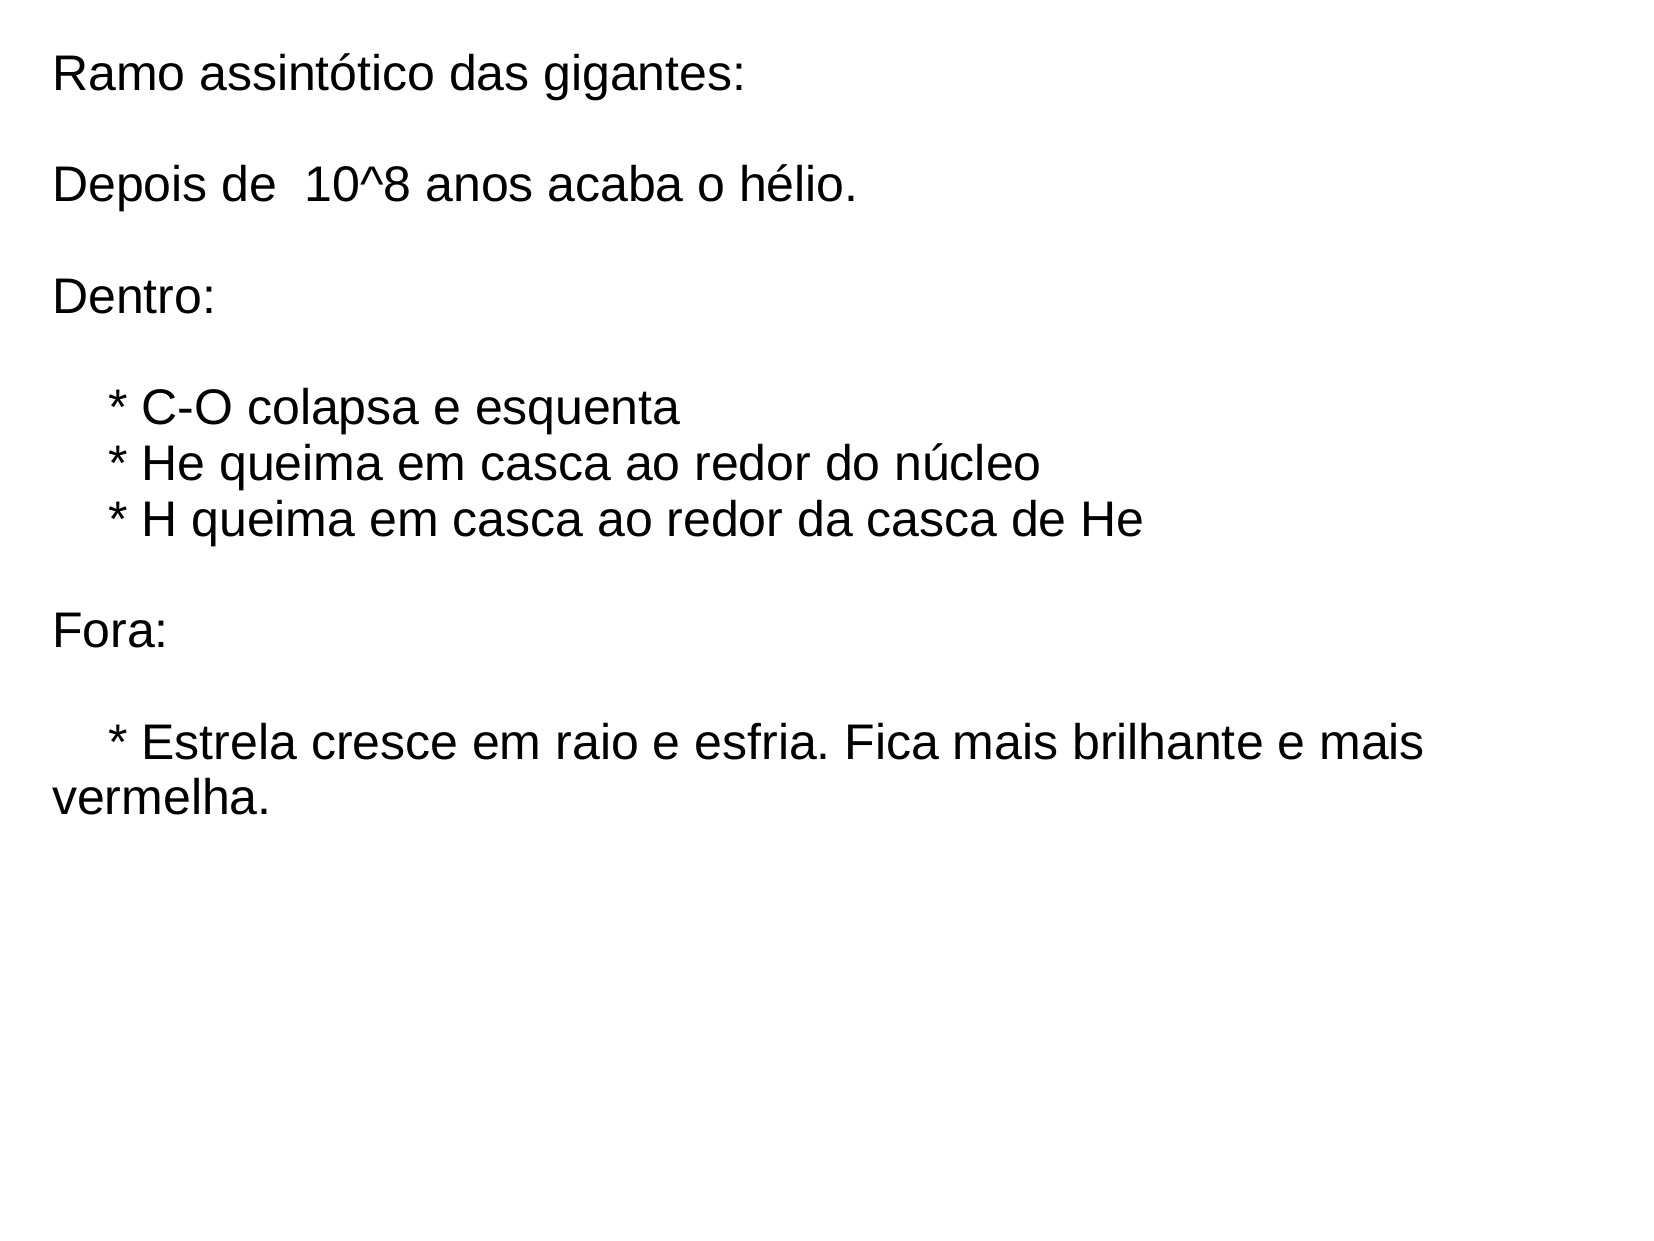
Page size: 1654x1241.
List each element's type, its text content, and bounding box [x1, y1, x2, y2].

text_box Ramo assintótico das gigantes: Depois de 10^8 anos acaba o hélio. Dentro: * C-O colapsa e esquenta * He queima em casca ao redor do núcleo * H queima em casca ao redor da casca de He Fora: * Estrela cresce em raio e esfria. Fica mais brilhante e mais vermelha. [37, 37, 1613, 889]
